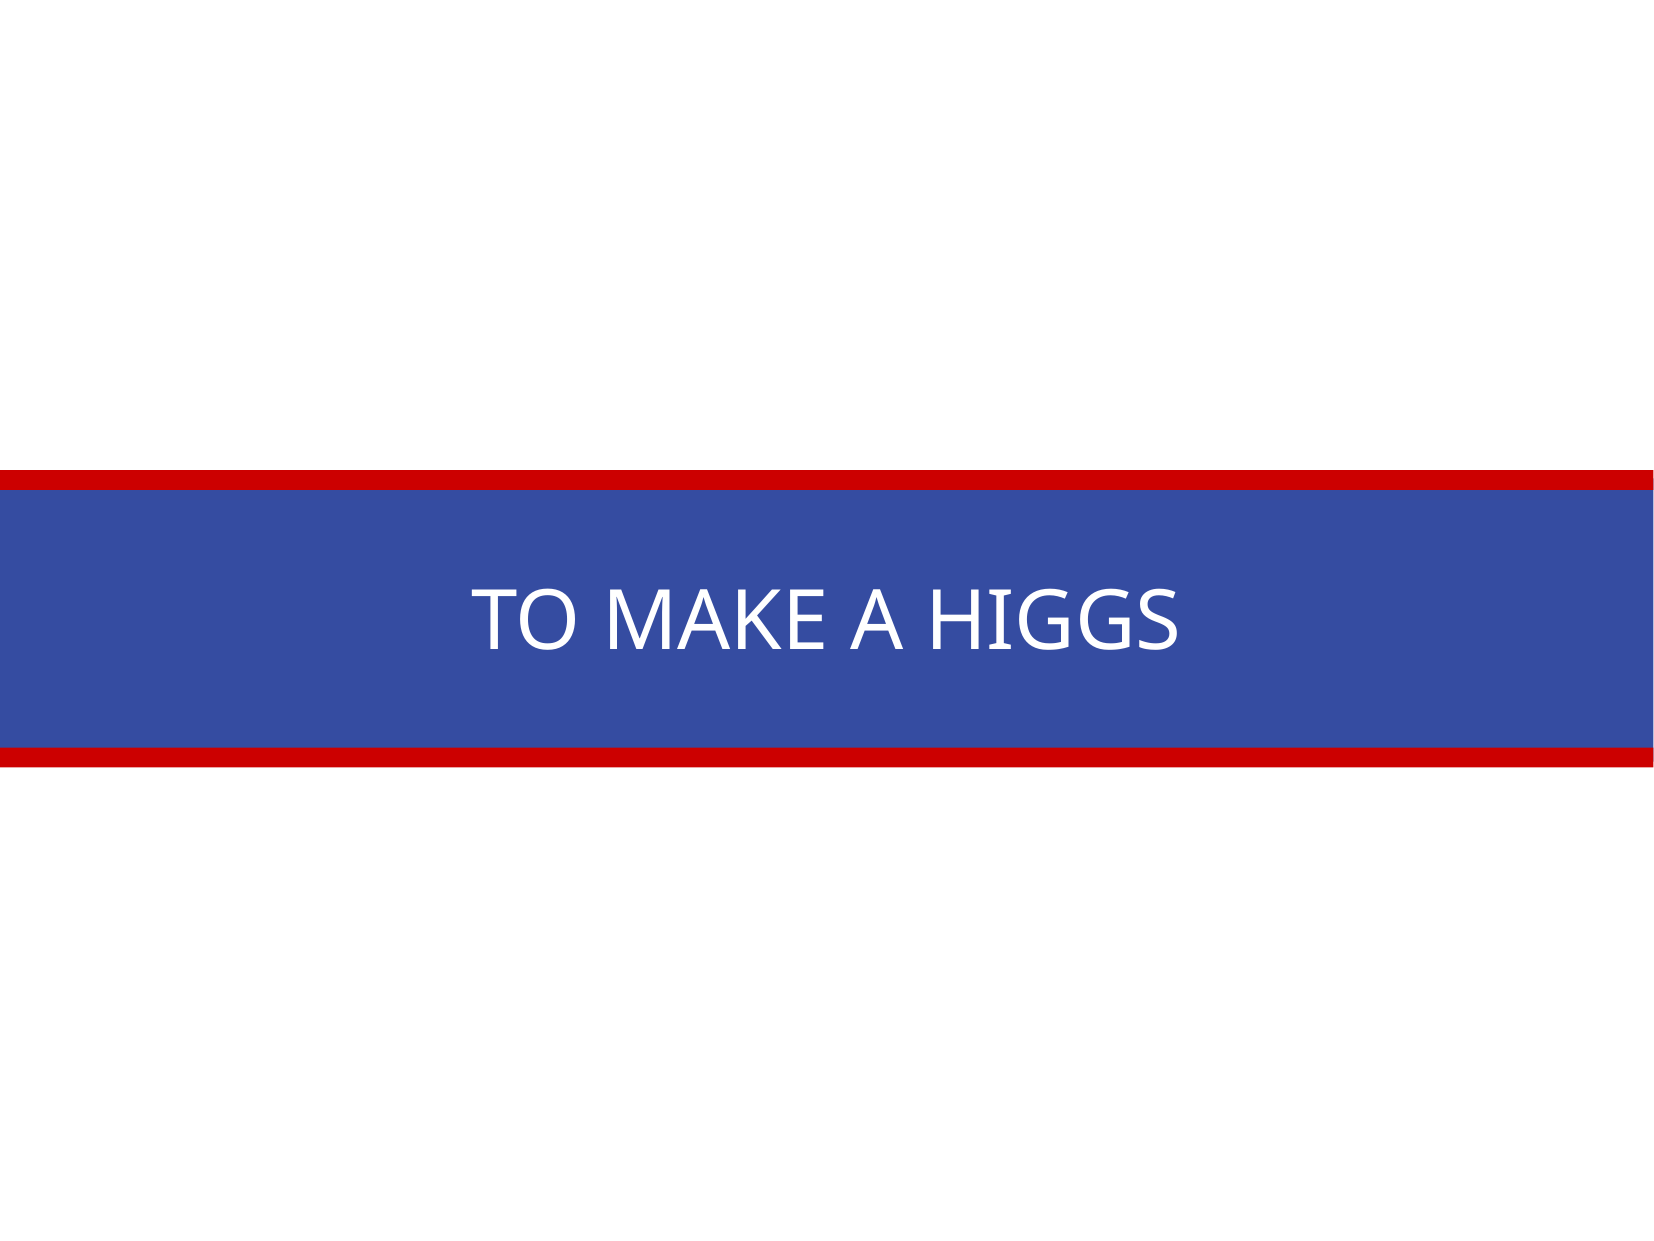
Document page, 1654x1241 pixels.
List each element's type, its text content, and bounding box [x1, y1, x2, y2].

subtitle TO MAKE A HIGGS [0, 487, 1654, 747]
